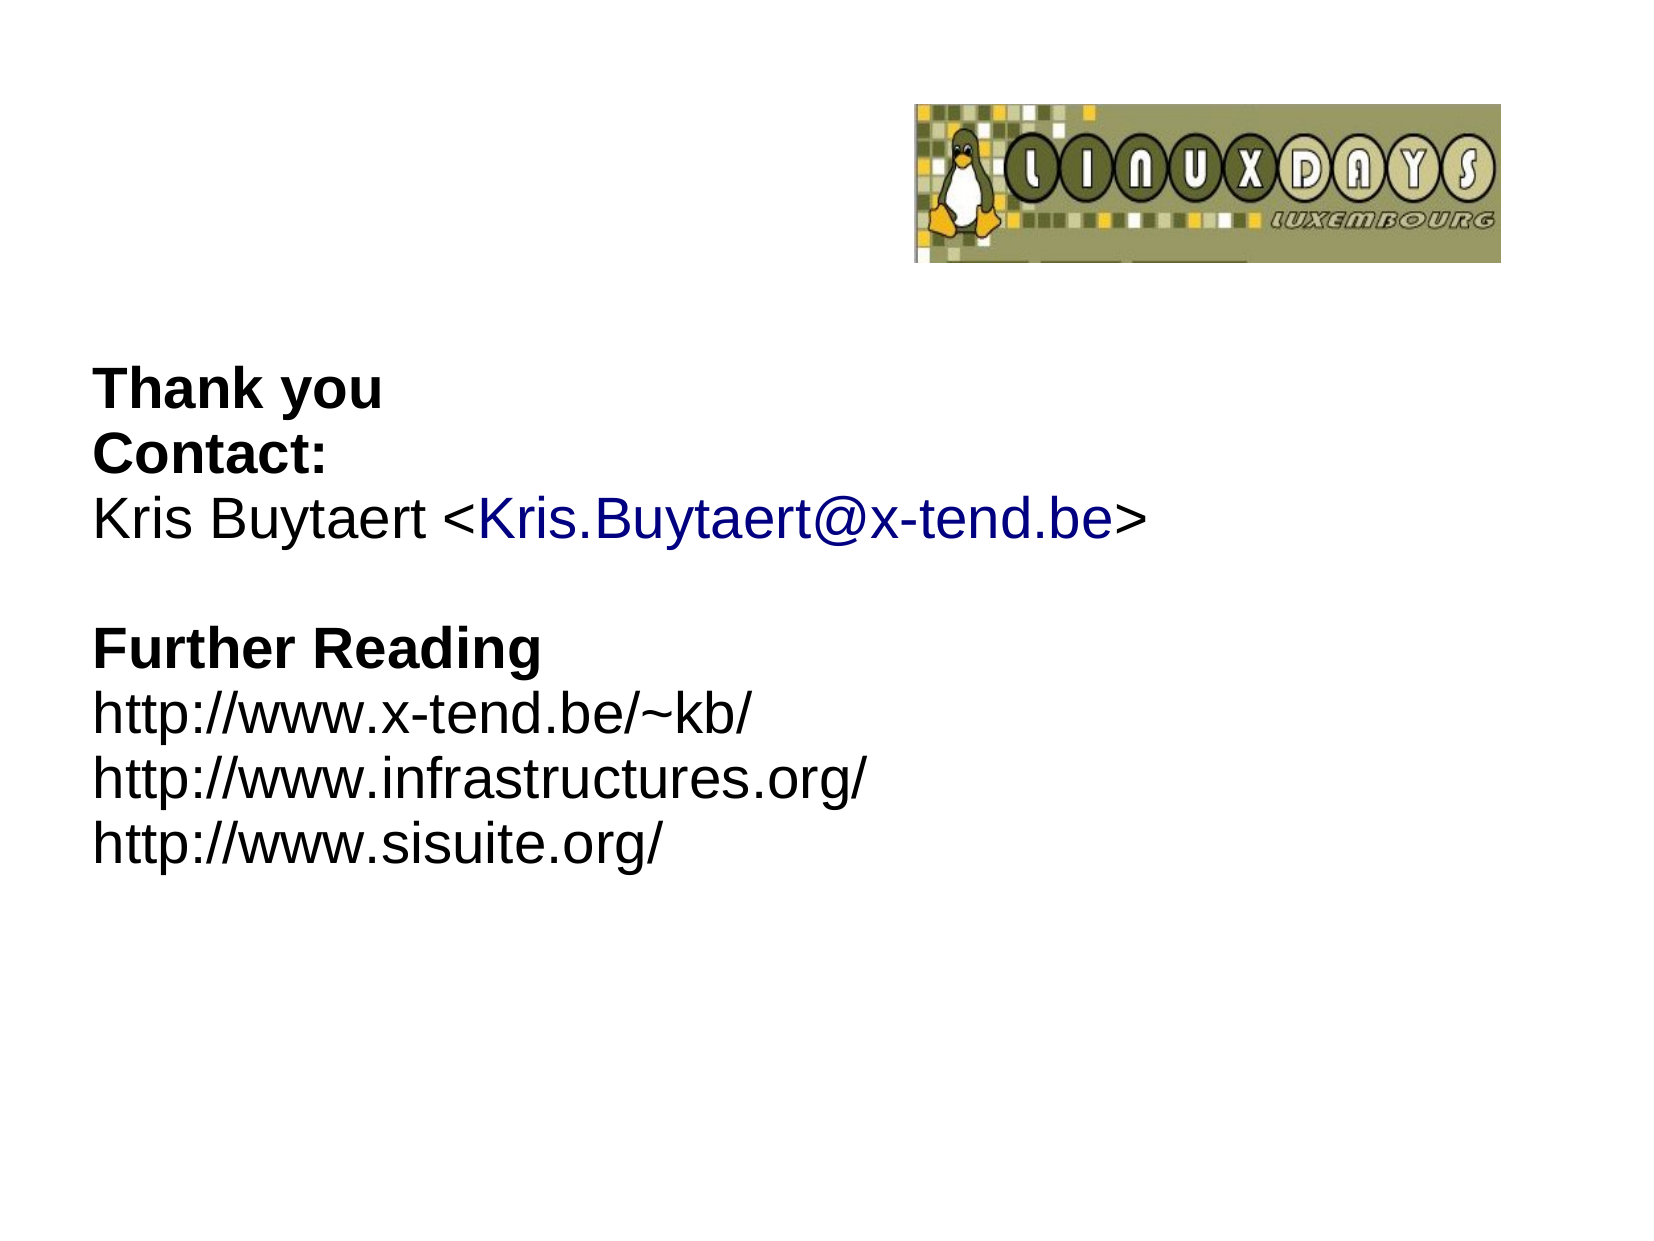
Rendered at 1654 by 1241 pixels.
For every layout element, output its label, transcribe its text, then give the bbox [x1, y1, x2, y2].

text_box Thank you Contact: Kris Buytaert <Kris.Buytaert@x-tend.be> Further Reading http://www.x-tend.be/~kb/ http://www.infrastructures.org/ http://www.sisuite.org/ [92, 355, 1490, 1241]
picture [914, 104, 1501, 263]
